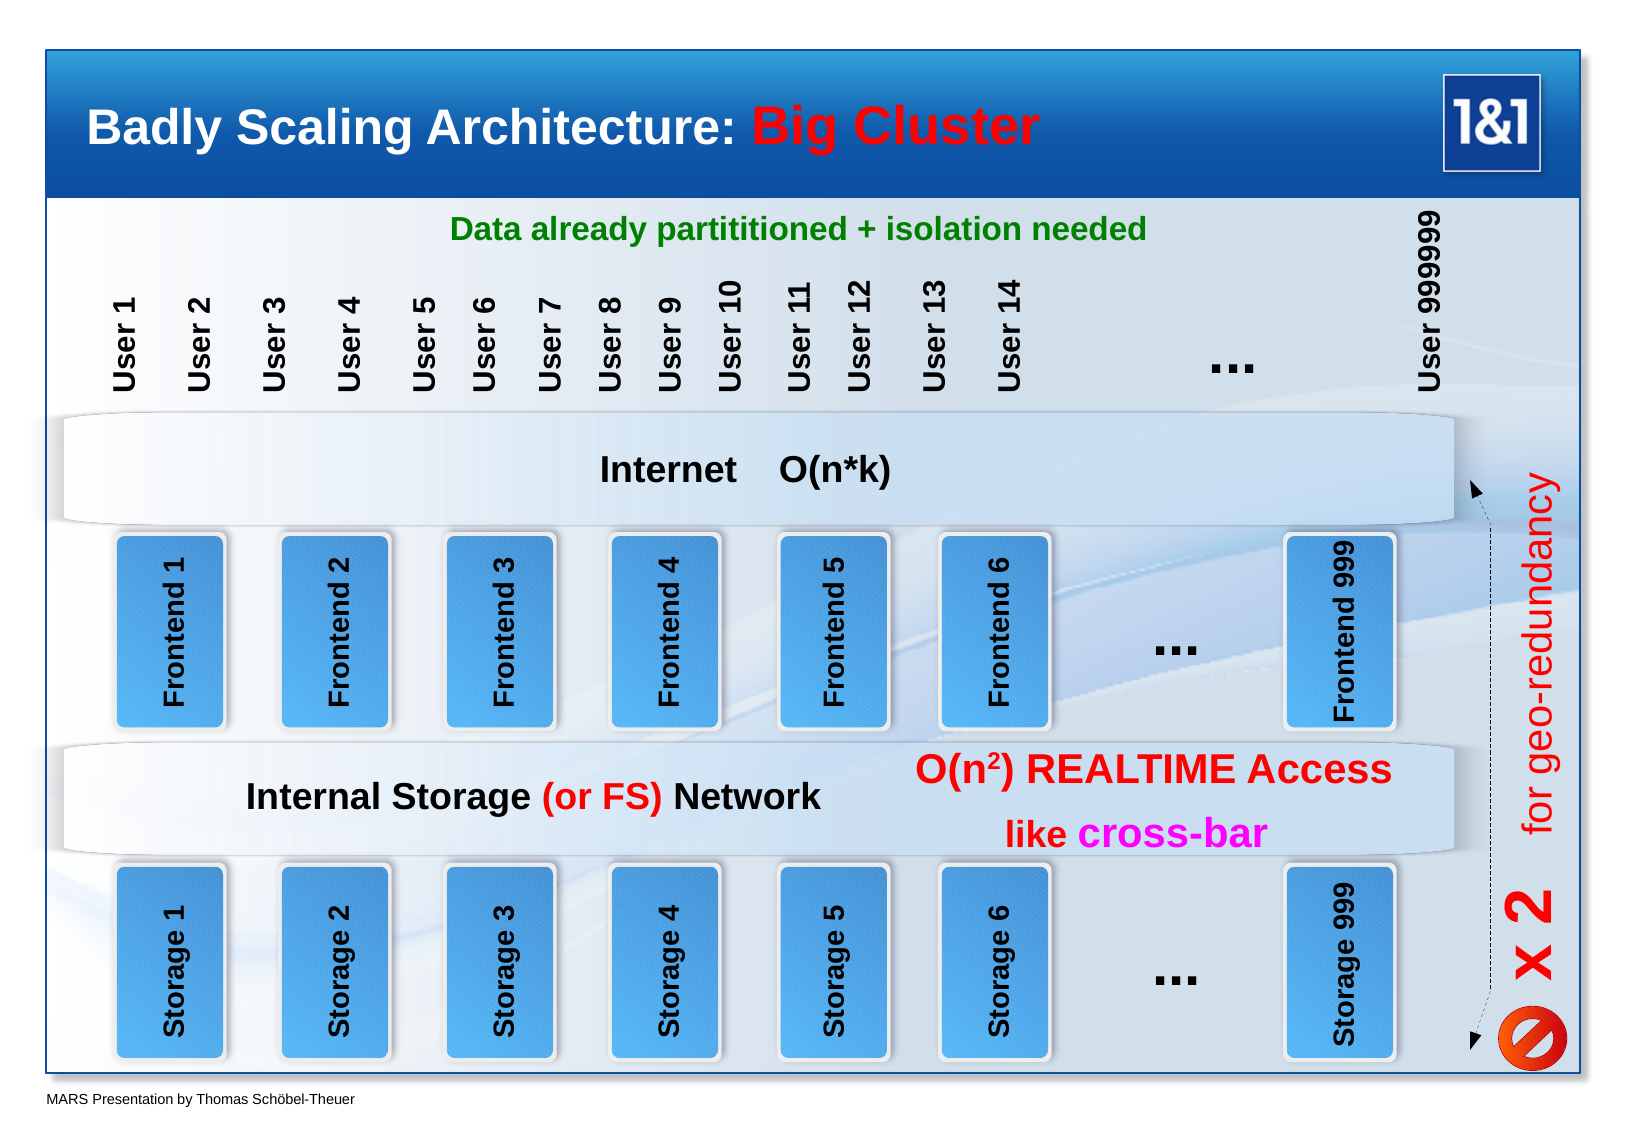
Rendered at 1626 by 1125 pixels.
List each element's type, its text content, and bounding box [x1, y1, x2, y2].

text_box Frontend 5 [810, 528, 871, 724]
text_box User 8 [586, 255, 646, 409]
text_box User 14 [984, 255, 1045, 409]
text_box User 13 [909, 255, 970, 409]
text_box User 7 [525, 255, 586, 409]
text_box Storage 5 [810, 858, 871, 1054]
text_box Data already partititioned + isolation needed [435, 203, 1163, 255]
text_box User 11 [774, 255, 835, 409]
text_box User 10 [706, 255, 766, 409]
text_box Storage 3 [480, 858, 541, 1054]
text_box like cross-bar [990, 801, 1305, 864]
text_box Internet O(n*k) [585, 441, 959, 499]
text_box User 9 [646, 255, 706, 409]
text_box Storage 999 [1320, 867, 1381, 1063]
text_box Internal Storage (or FS) Network [231, 768, 841, 826]
text_box Frontend 6 [975, 528, 1036, 724]
text_box User 6 [460, 255, 520, 409]
text_box User 2 [174, 213, 235, 409]
text_box Storage 6 [975, 858, 1036, 1054]
text_box User 3 [249, 213, 310, 409]
text_box Frontend 999 [1320, 525, 1381, 738]
text_box ... [1137, 925, 1246, 1006]
footer MARS Presentation by Thomas Schöbel-Theuer [46, 1068, 561, 1125]
text_box Frontend 1 [150, 528, 211, 724]
text_box O(n2) REALTIME Access [900, 738, 1426, 800]
text_box Storage 4 [645, 858, 706, 1054]
text_box ... [1194, 313, 1302, 394]
text_box Storage 2 [315, 858, 376, 1054]
text_box User 12 [835, 255, 895, 409]
text_box x 2 for geo-redundancy [1483, 457, 1574, 990]
text_box User 999999 [1404, 195, 1465, 408]
text_box Storage 1 [150, 858, 211, 1054]
text_box User 4 [324, 213, 385, 409]
title Badly Scaling Architecture: Big Cluster [86, 51, 1416, 196]
picture [9, 48, 1597, 1090]
text_box User 1 [99, 213, 160, 409]
text_box User 5 [399, 213, 460, 409]
text_box Frontend 3 [480, 528, 541, 724]
text_box ... [1137, 595, 1246, 676]
text_box Frontend 2 [315, 528, 376, 724]
text_box Frontend 4 [645, 528, 706, 724]
